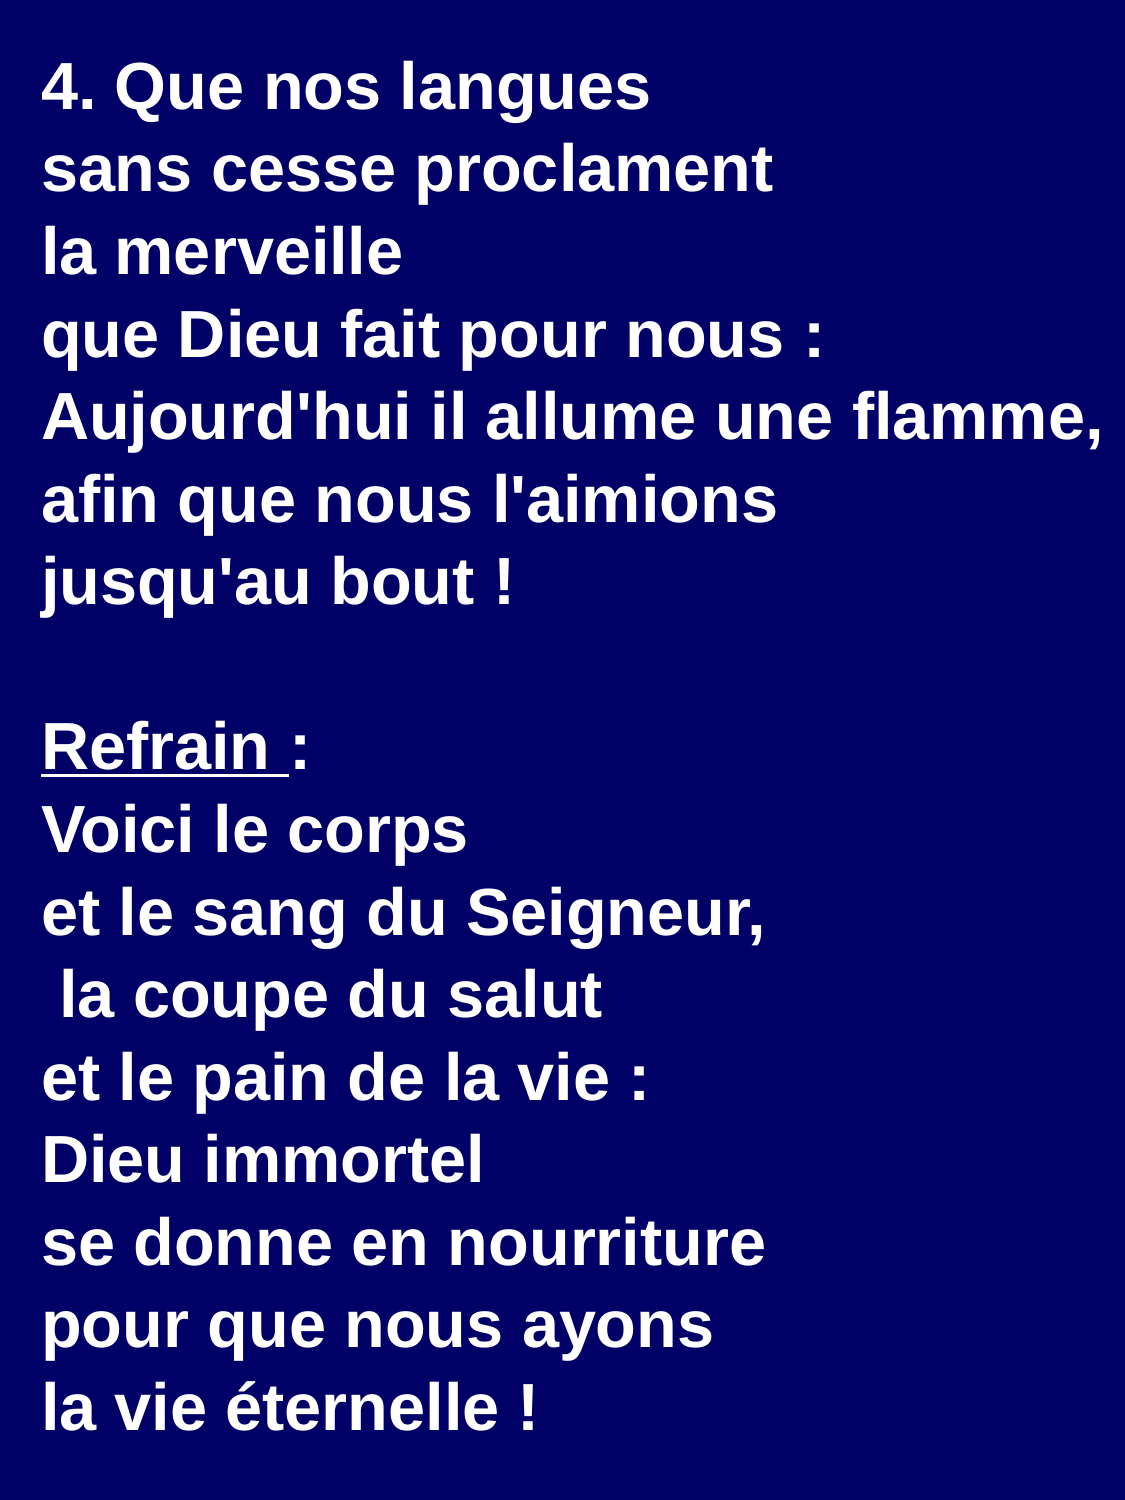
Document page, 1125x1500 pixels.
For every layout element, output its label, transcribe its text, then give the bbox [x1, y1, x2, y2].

text_box 4. Que nos langues sans cesse proclament la merveille que Dieu fait pour nous : Aujourd'hui il allume une flamme, afin que nous l'aimions jusqu'au bout ! Refrain : Voici le corps et le sang du Seigneur, la coupe du salut et le pain de la vie : Dieu immortel se donne en nourriture pour que nous ayons la vie éternelle ! [23, 0, 1125, 1452]
